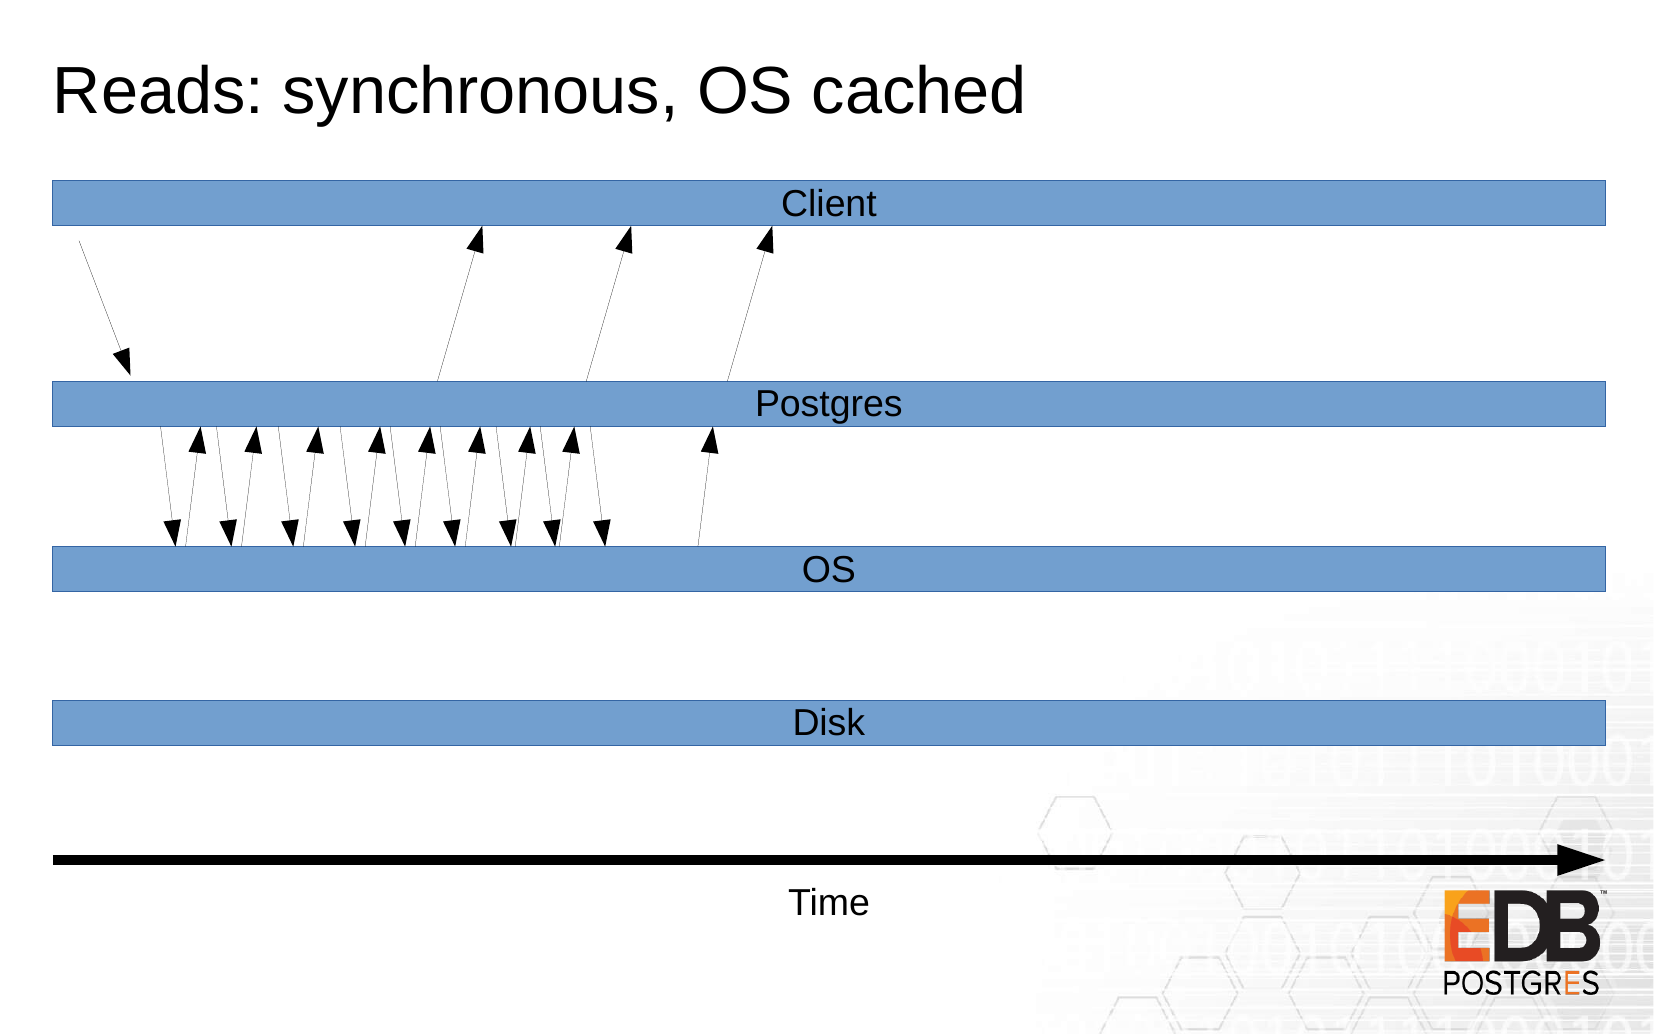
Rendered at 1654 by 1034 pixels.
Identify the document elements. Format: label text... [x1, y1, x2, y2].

picture [0, 0, 1654, 1034]
text_box Postgres [52, 381, 1606, 427]
text_box Client [52, 180, 1606, 226]
title Reads: synchronous, OS cached [52, 52, 1318, 128]
text_box OS [52, 546, 1606, 592]
text_box Disk [52, 700, 1606, 746]
